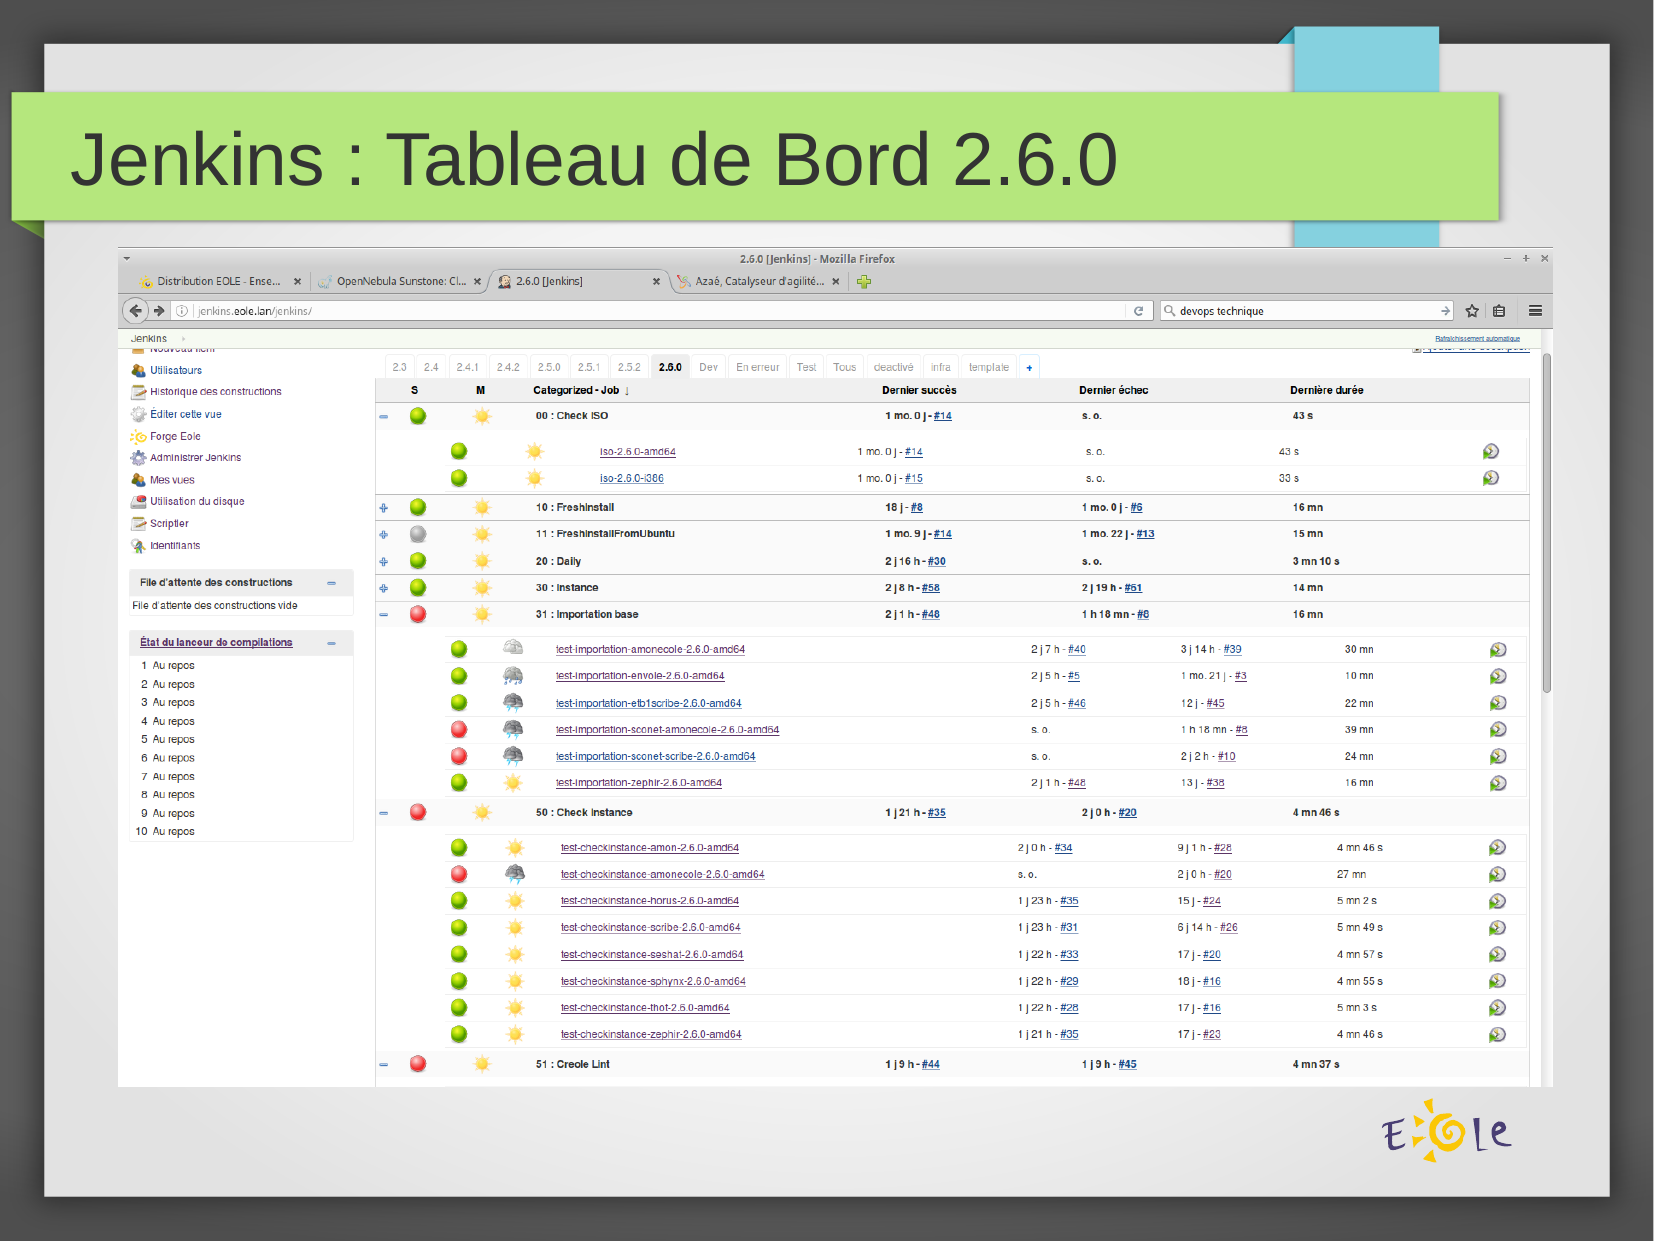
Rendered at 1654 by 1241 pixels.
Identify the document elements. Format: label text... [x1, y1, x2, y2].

picture [0, 0, 1654, 1241]
title Jenkins : Tableau de Bord 2.6.0 [70, 106, 1229, 213]
